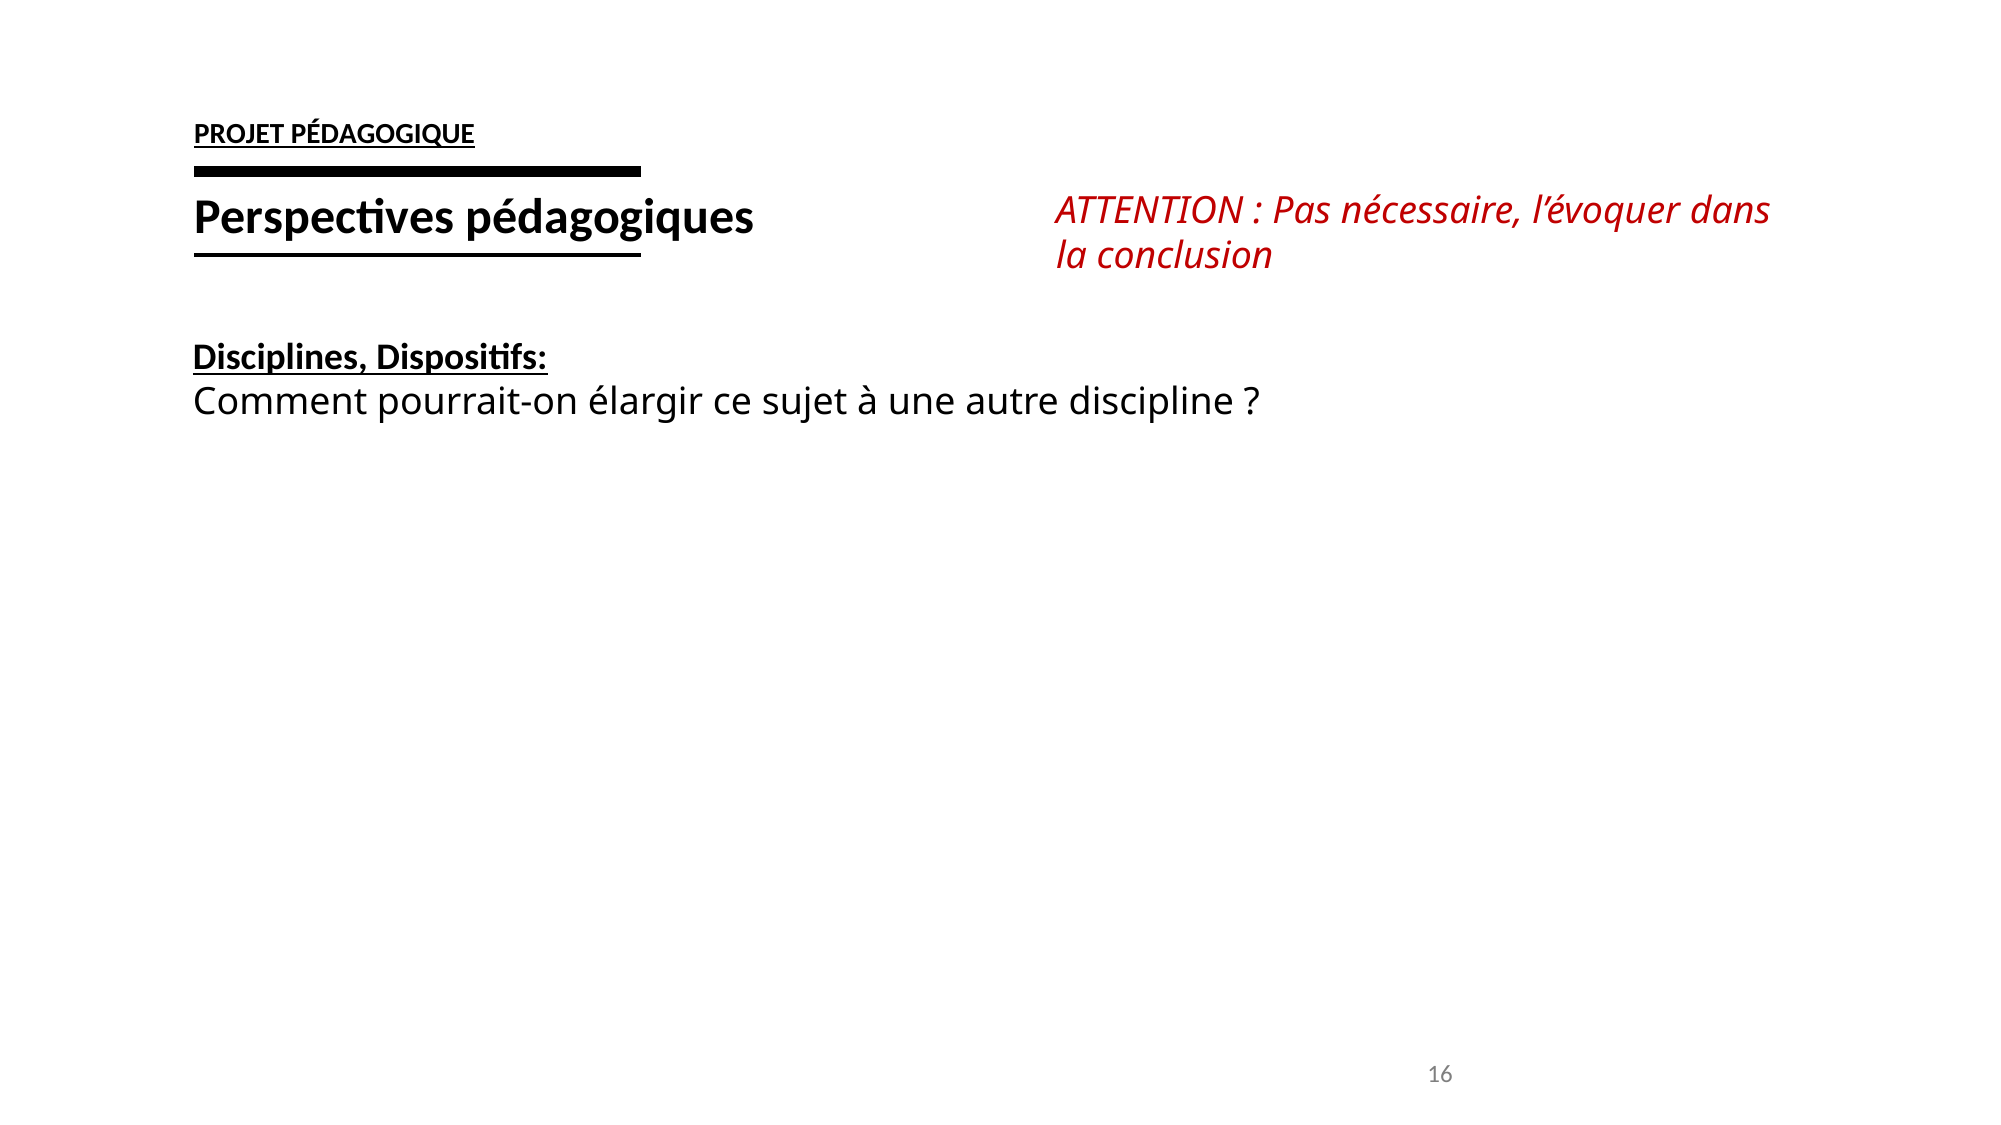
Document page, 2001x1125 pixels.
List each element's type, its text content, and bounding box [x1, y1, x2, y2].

text_box PROJET PÉDAGOGIQUE [194, 114, 478, 150]
text_box Disciplines, Dispositifs: Comment pourrait-on élargir ce sujet à une autre discipline ? [192, 324, 1493, 431]
text_box [1412, 1042, 1863, 1103]
text_box ATTENTION : Pas nécessaire, l’évoquer dans la conclusion [1056, 178, 1806, 285]
text_box Perspectives pédagogiques [194, 183, 762, 245]
